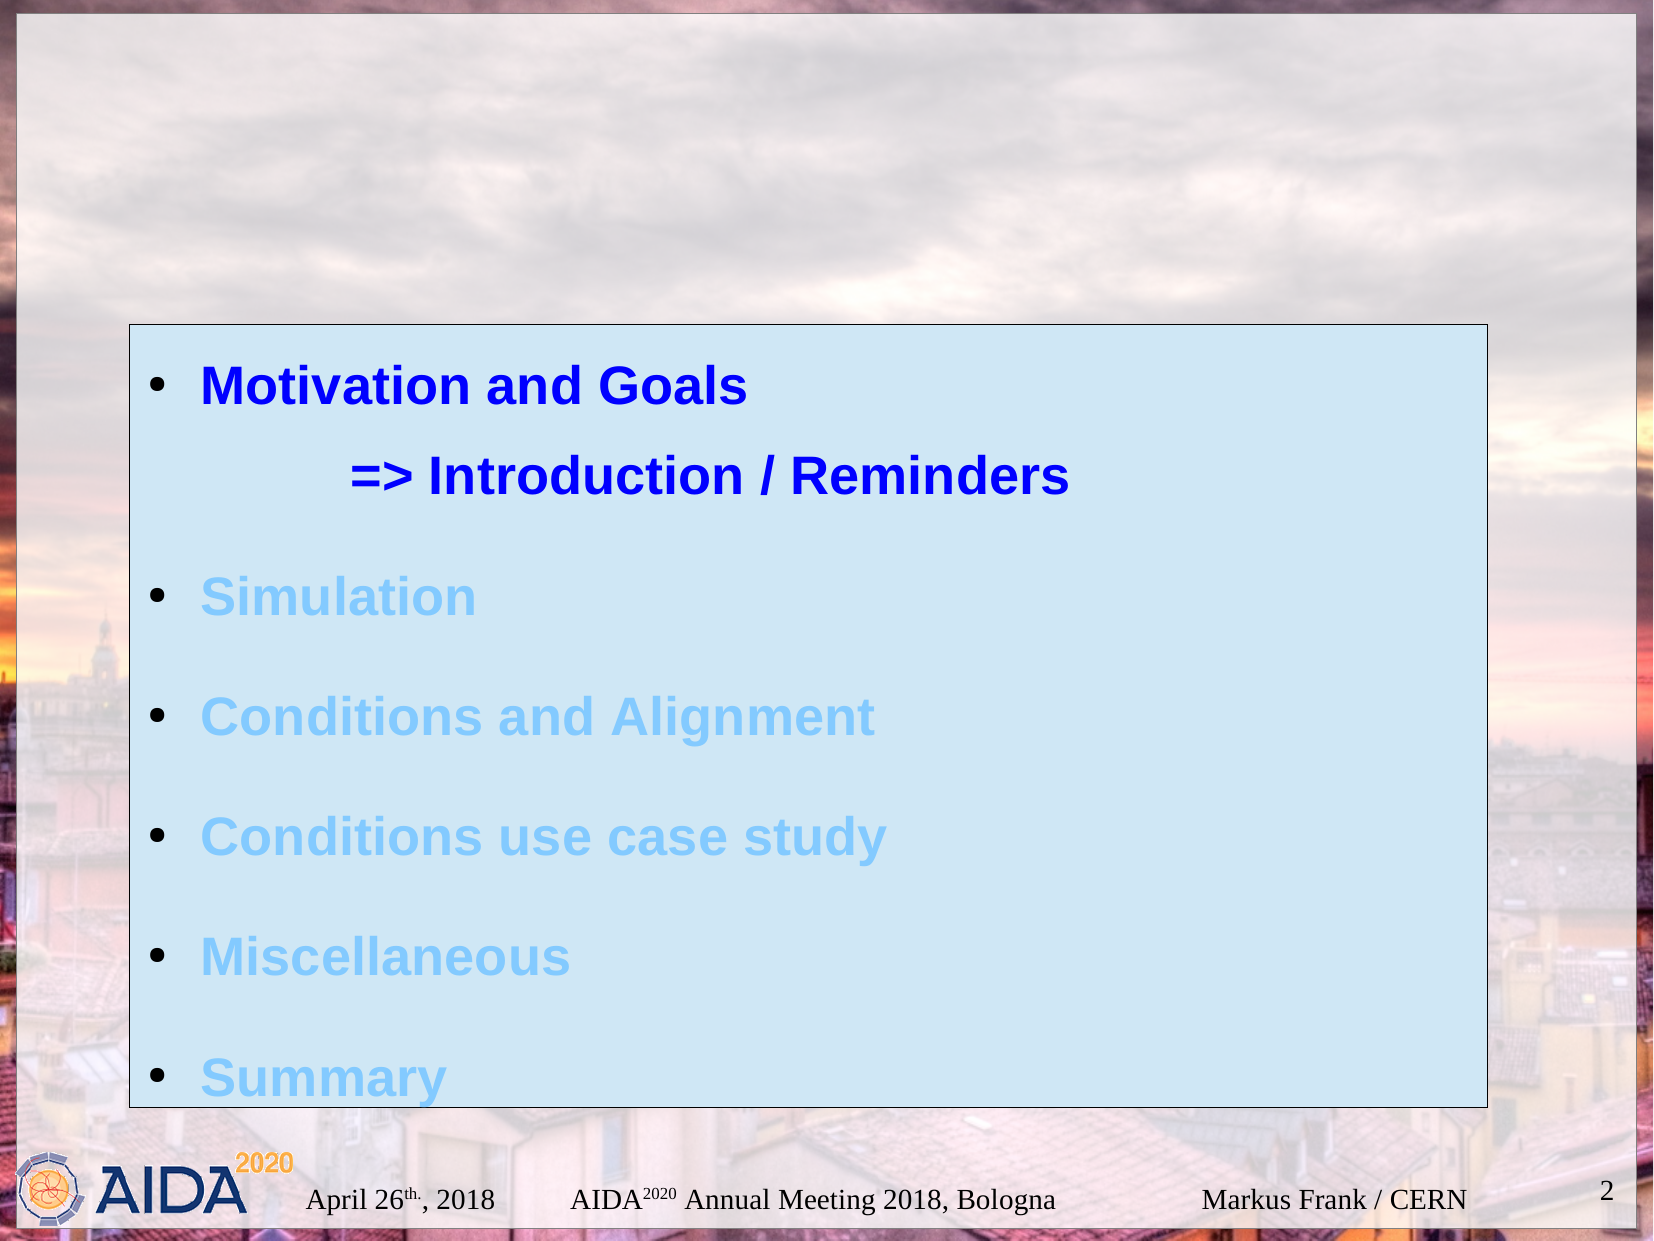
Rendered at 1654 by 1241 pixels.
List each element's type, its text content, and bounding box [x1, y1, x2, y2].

list Motivation and Goals => Introduction / Reminders Simulation Conditions and Alignment Conditions use case study Miscellaneous Summary [129, 324, 1488, 1078]
picture [0, 0, 1654, 1241]
